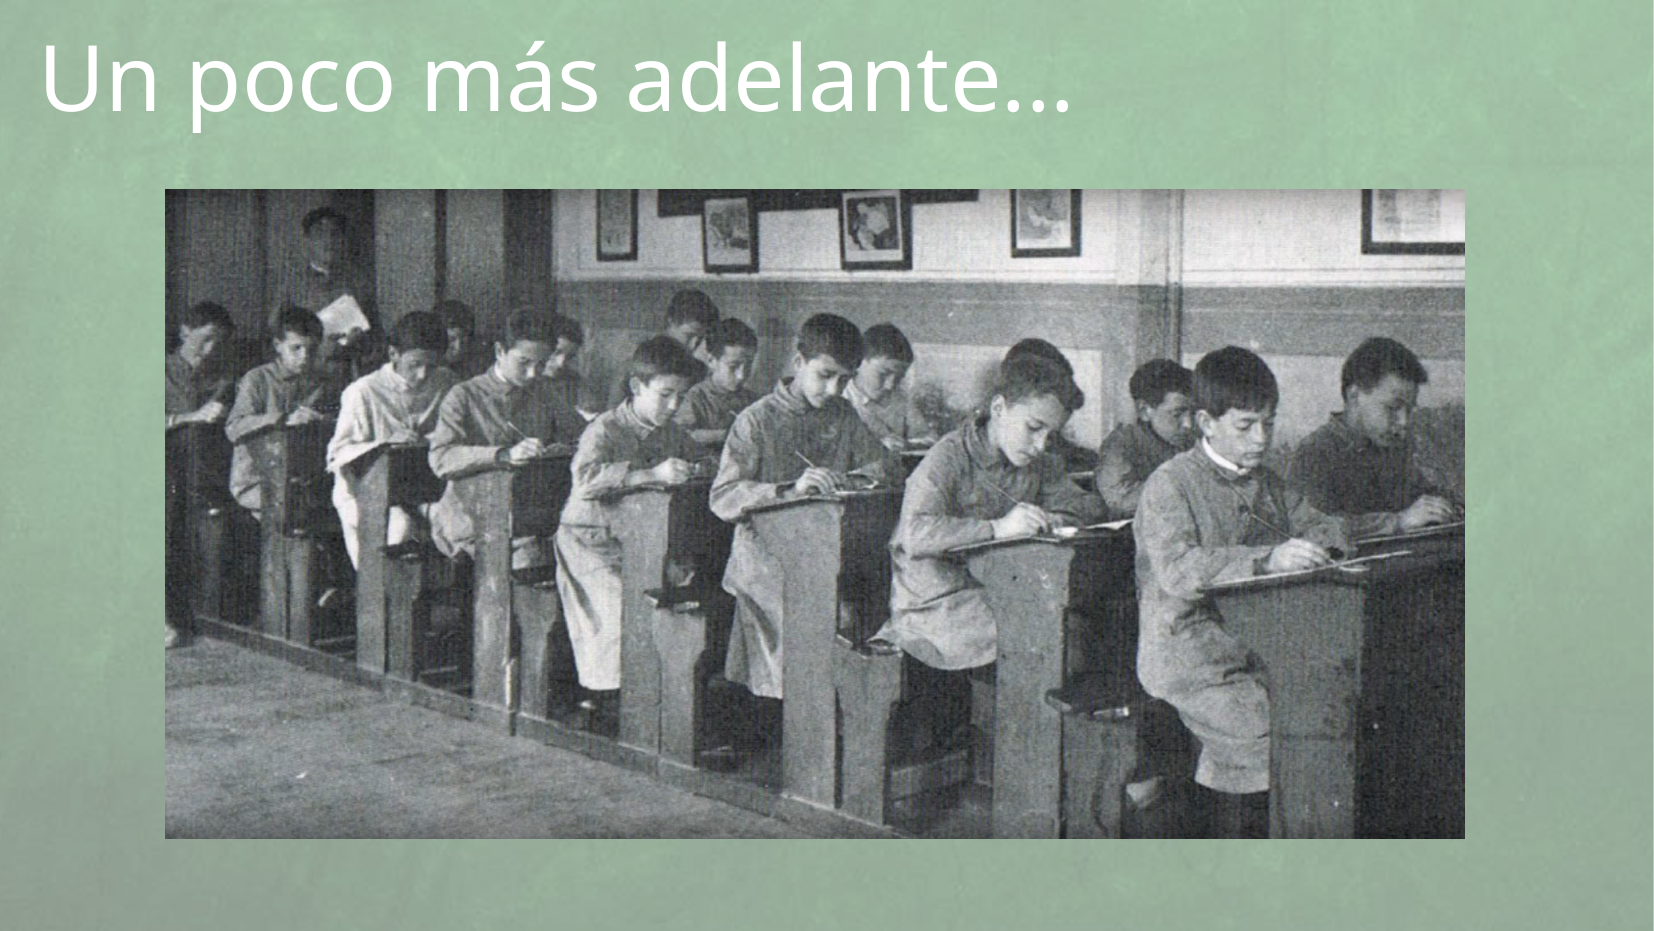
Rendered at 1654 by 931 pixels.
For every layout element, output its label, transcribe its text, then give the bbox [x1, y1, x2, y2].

picture [165, 189, 1465, 839]
text_box Un poco más adelante... [23, 5, 1548, 153]
